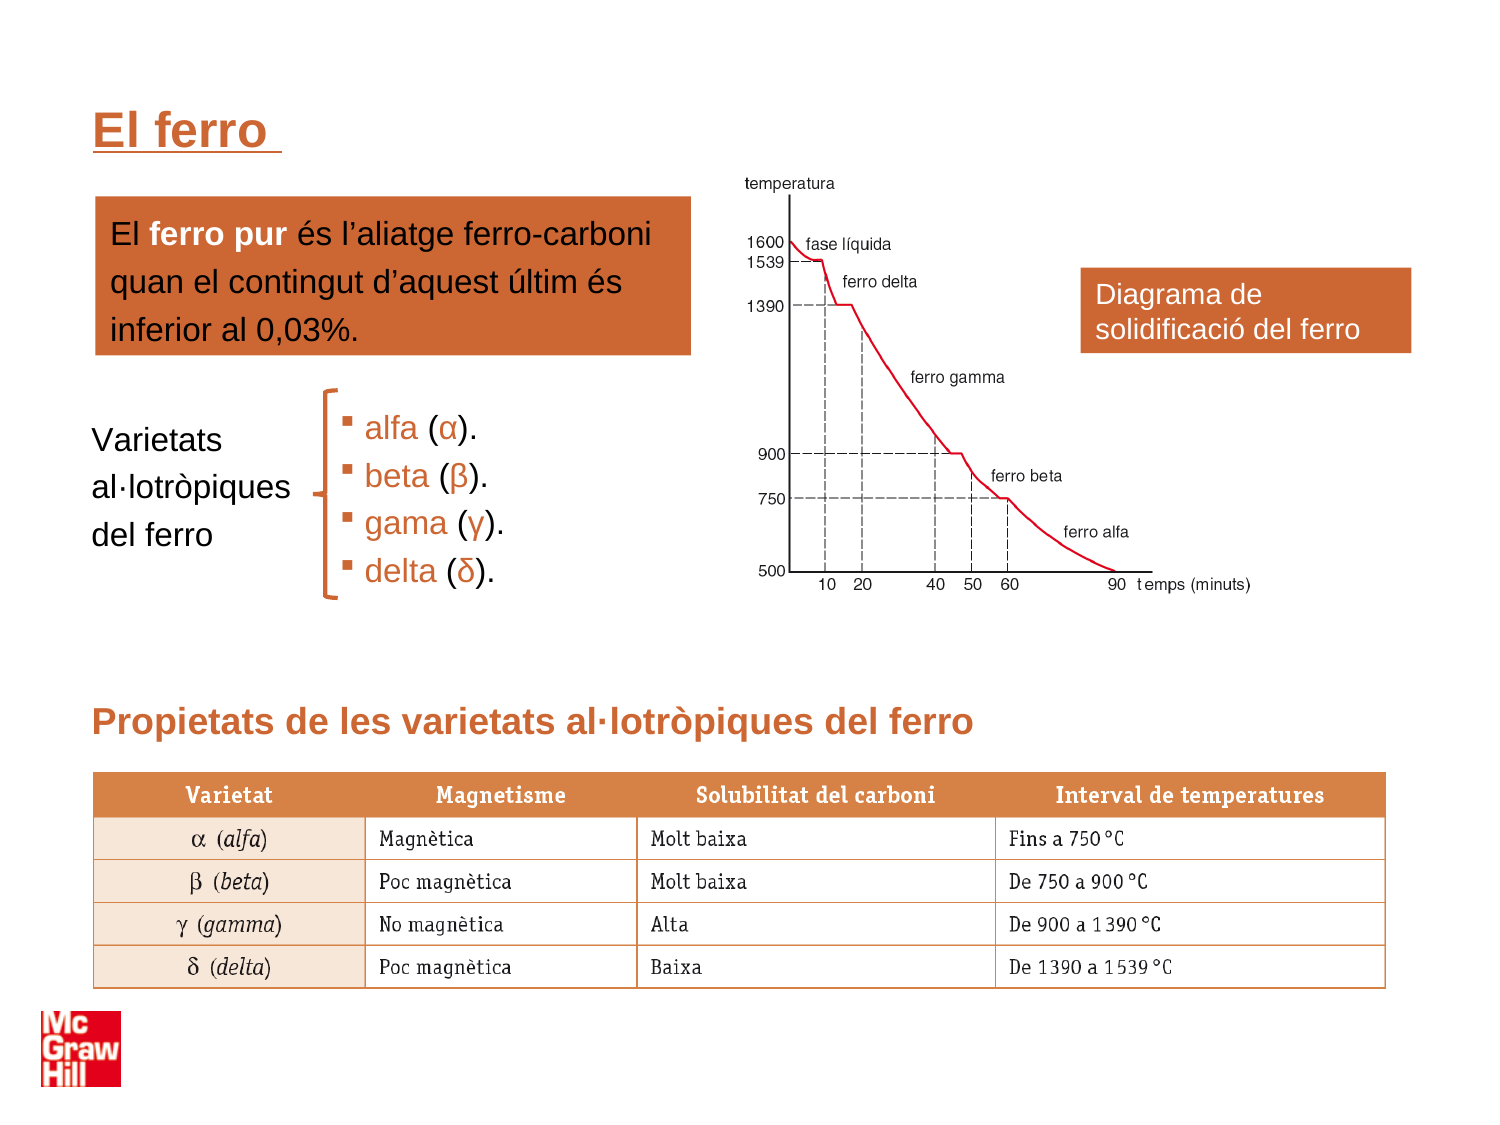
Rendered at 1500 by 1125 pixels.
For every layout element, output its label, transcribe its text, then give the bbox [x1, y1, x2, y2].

text_box El ferro [78, 90, 1483, 166]
picture [71, 763, 1400, 999]
text_box El ferro pur és l’aliatge ferro-carboni quan el contingut d’aquest últim és inferior al 0,03%. [95, 196, 691, 356]
text_box Varietats al·lotròpiques del ferro [76, 402, 323, 562]
text_box alfa (α). beta (β). gama (γ). delta (δ). [325, 390, 655, 598]
chart [41, 1011, 121, 1087]
text_box Diagrama de solidificació del ferro [1080, 267, 1412, 354]
picture [726, 172, 1270, 599]
text_box Propietats de les varietats al·lotròpiques del ferro [76, 680, 1051, 751]
